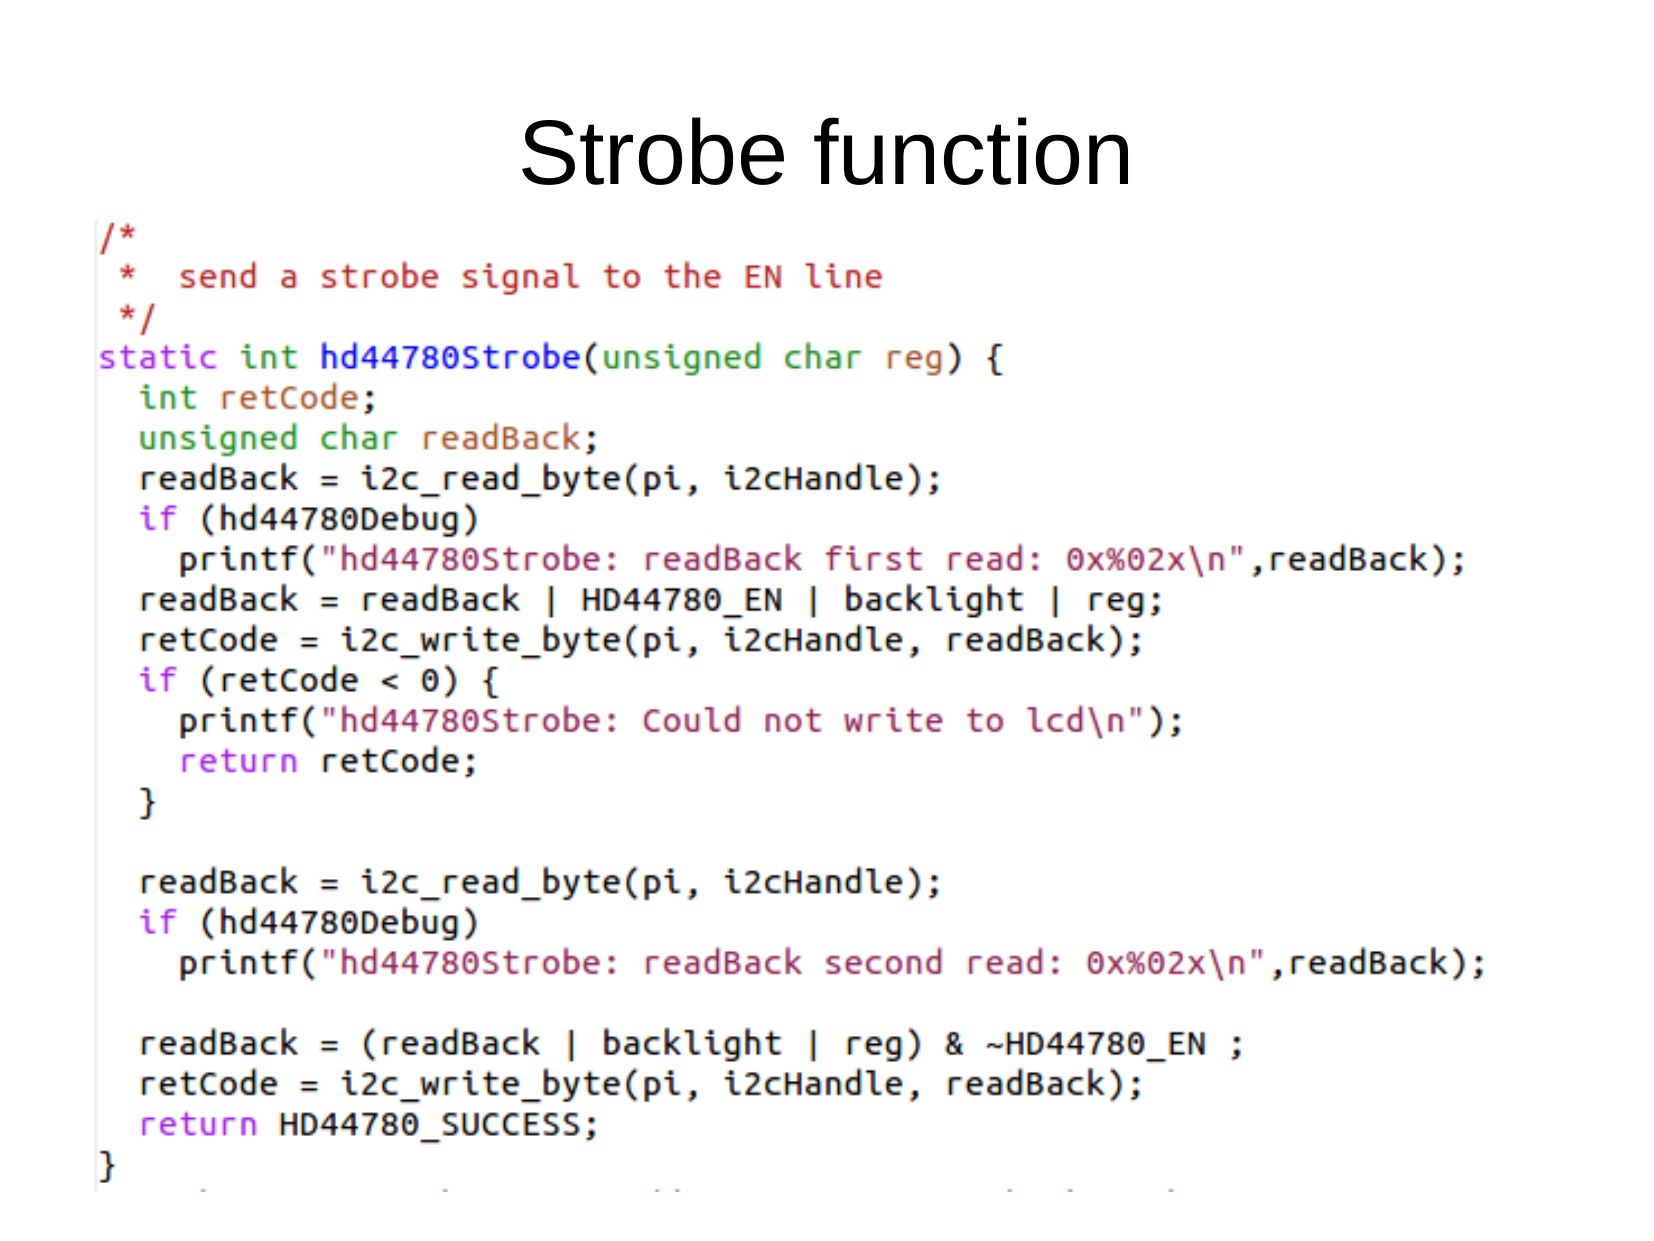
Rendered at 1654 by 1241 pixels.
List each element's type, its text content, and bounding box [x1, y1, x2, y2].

picture [94, 219, 1555, 1192]
title Strobe function [82, 49, 1571, 257]
